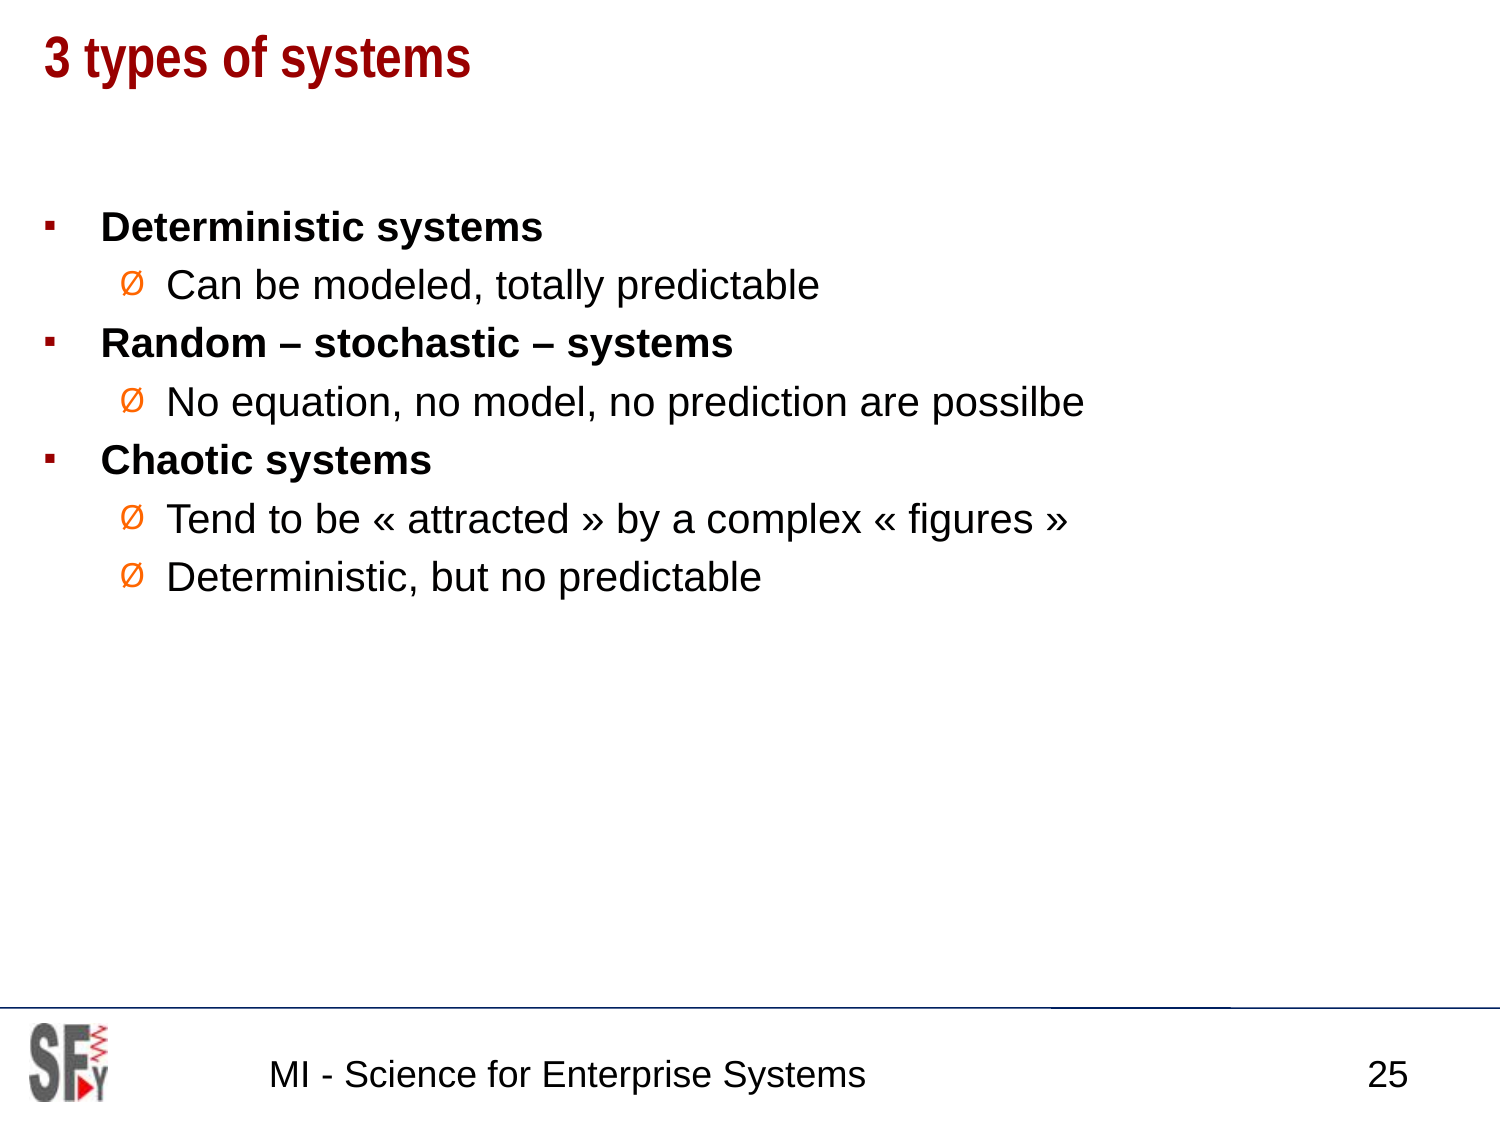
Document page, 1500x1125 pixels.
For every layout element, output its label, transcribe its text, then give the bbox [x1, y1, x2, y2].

title 3 types of systems [29, 12, 1471, 138]
footer MI - Science for Enterprise Systems [253, 1034, 1336, 1103]
list Deterministic systems Can be modeled, totally predictable Random – stochastic – systems No equation, no model, no prediction are possilbe Chaotic systems Tend to be « attracted » by a complex « figures » Deterministic, but no predictable [29, 184, 1471, 988]
picture [29, 1023, 108, 1102]
slide_number <numéro> [1352, 1034, 1490, 1103]
